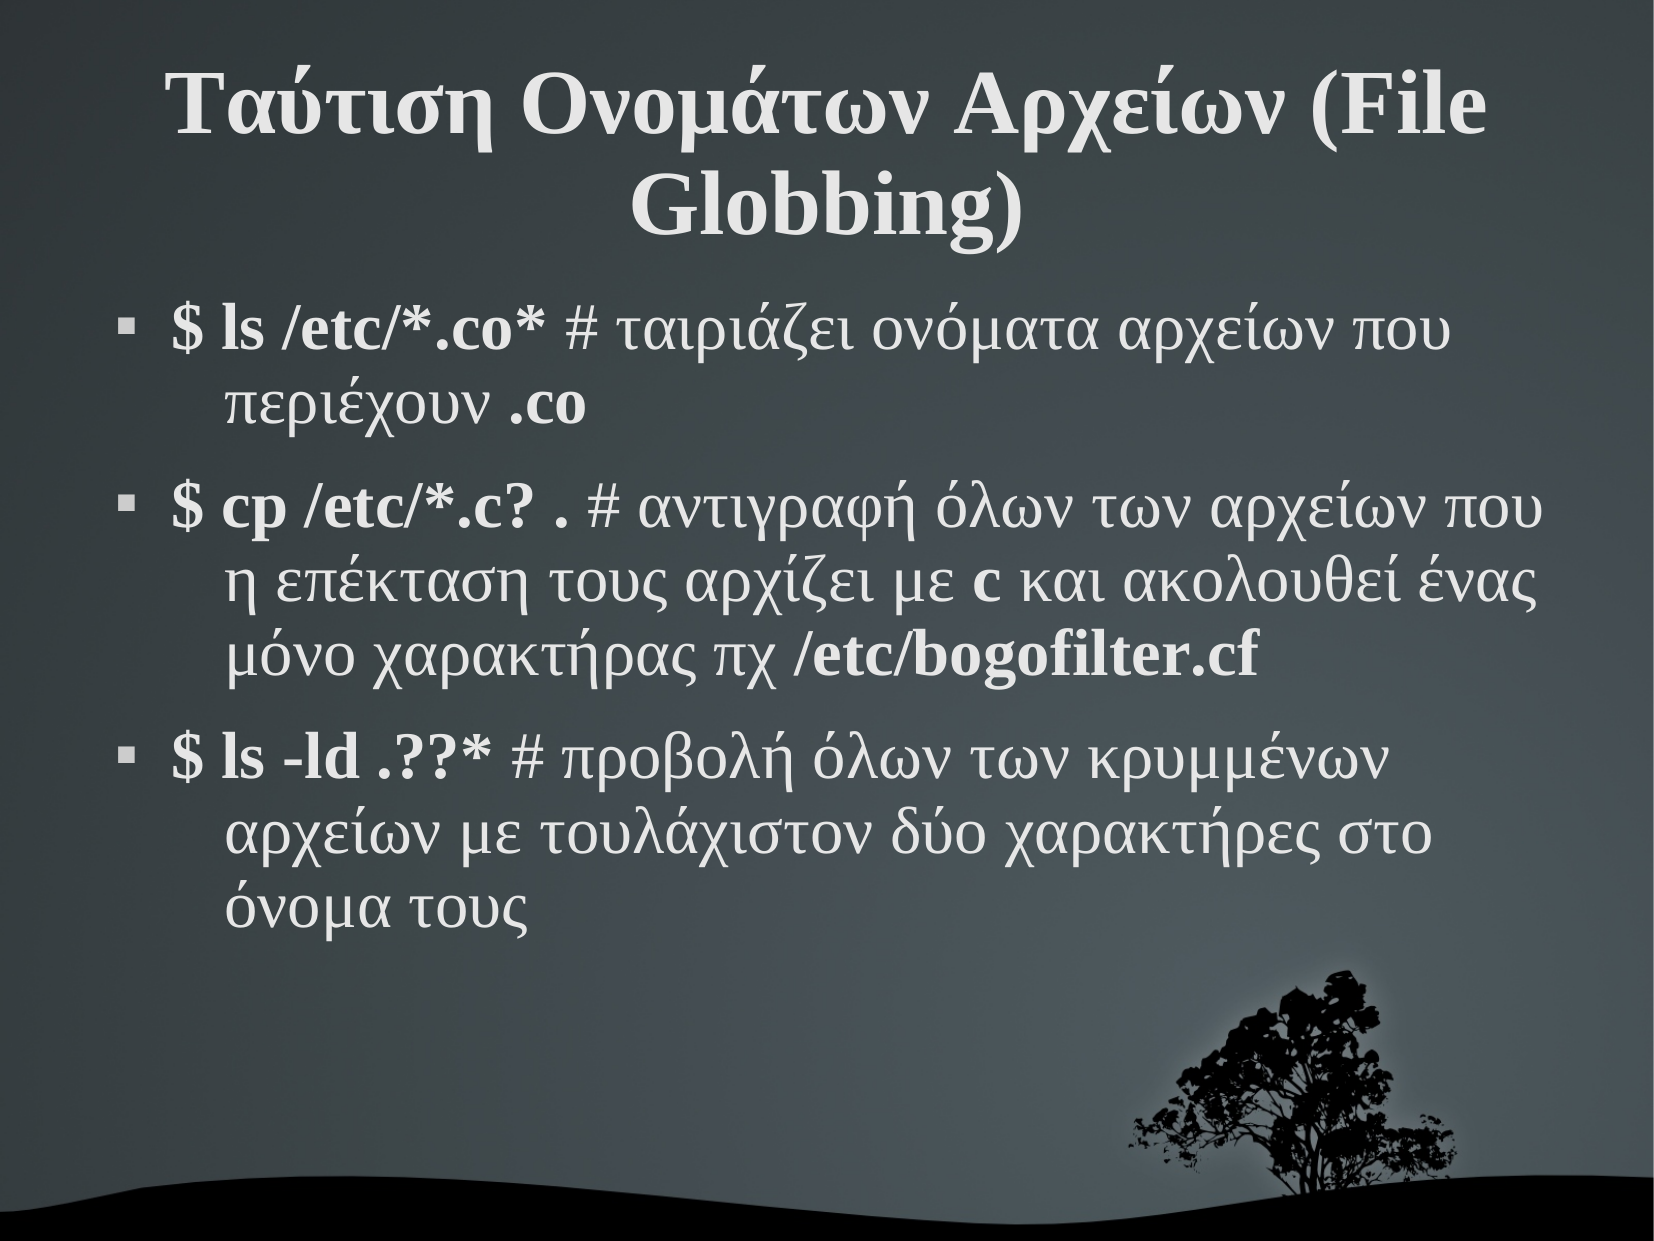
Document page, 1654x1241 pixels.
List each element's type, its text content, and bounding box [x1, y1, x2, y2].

picture [0, 0, 1654, 1241]
title Ταύτιση Ονομάτων Αρχείων (File Globbing) [82, 33, 1572, 273]
list $ ls /etc/*.co* # ταιριάζει ονόματα αρχείων που περιέχουν .co $ cp /etc/*.c? . # αντιγραφή όλων των αρχείων που η επέκταση τους αρχίζει με c και ακολουθεί ένας μόνο χαρακτήρας πχ /etc/bogofilter.cf $ ls -ld .??* # προβολή όλων των κρυμμένων αρχείων με τουλάχιστον δύο χαρακτήρες στο όνομα τους [82, 290, 1571, 1094]
